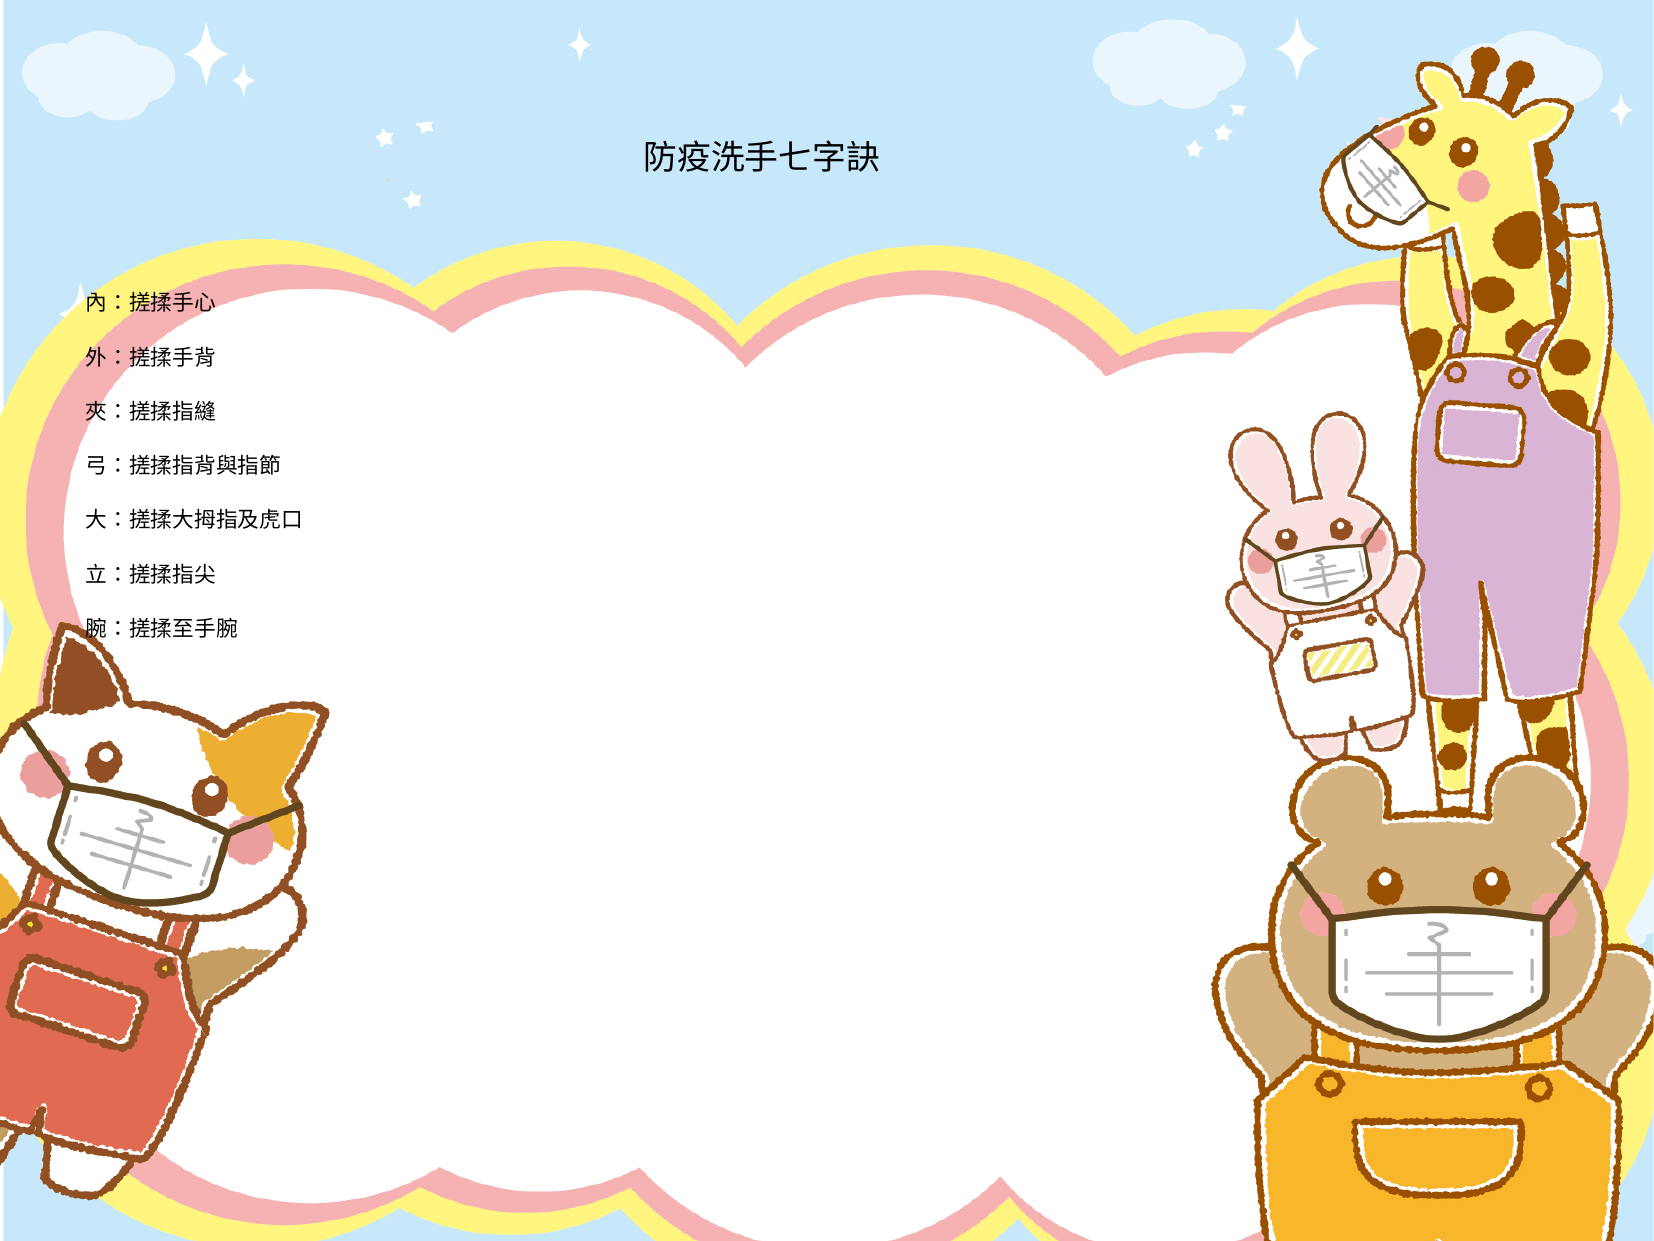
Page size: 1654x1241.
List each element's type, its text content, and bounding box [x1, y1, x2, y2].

picture [0, 0, 1654, 1241]
text_box 內：搓揉手心 外：搓揉手背 夾：搓揉指縫 弓：搓揉指背與指節 大：搓揉大拇指及虎口 立：搓揉指尖 腕：搓揉至手腕 [70, 259, 532, 538]
text_box 防疫洗手七字訣 [236, 49, 1288, 242]
